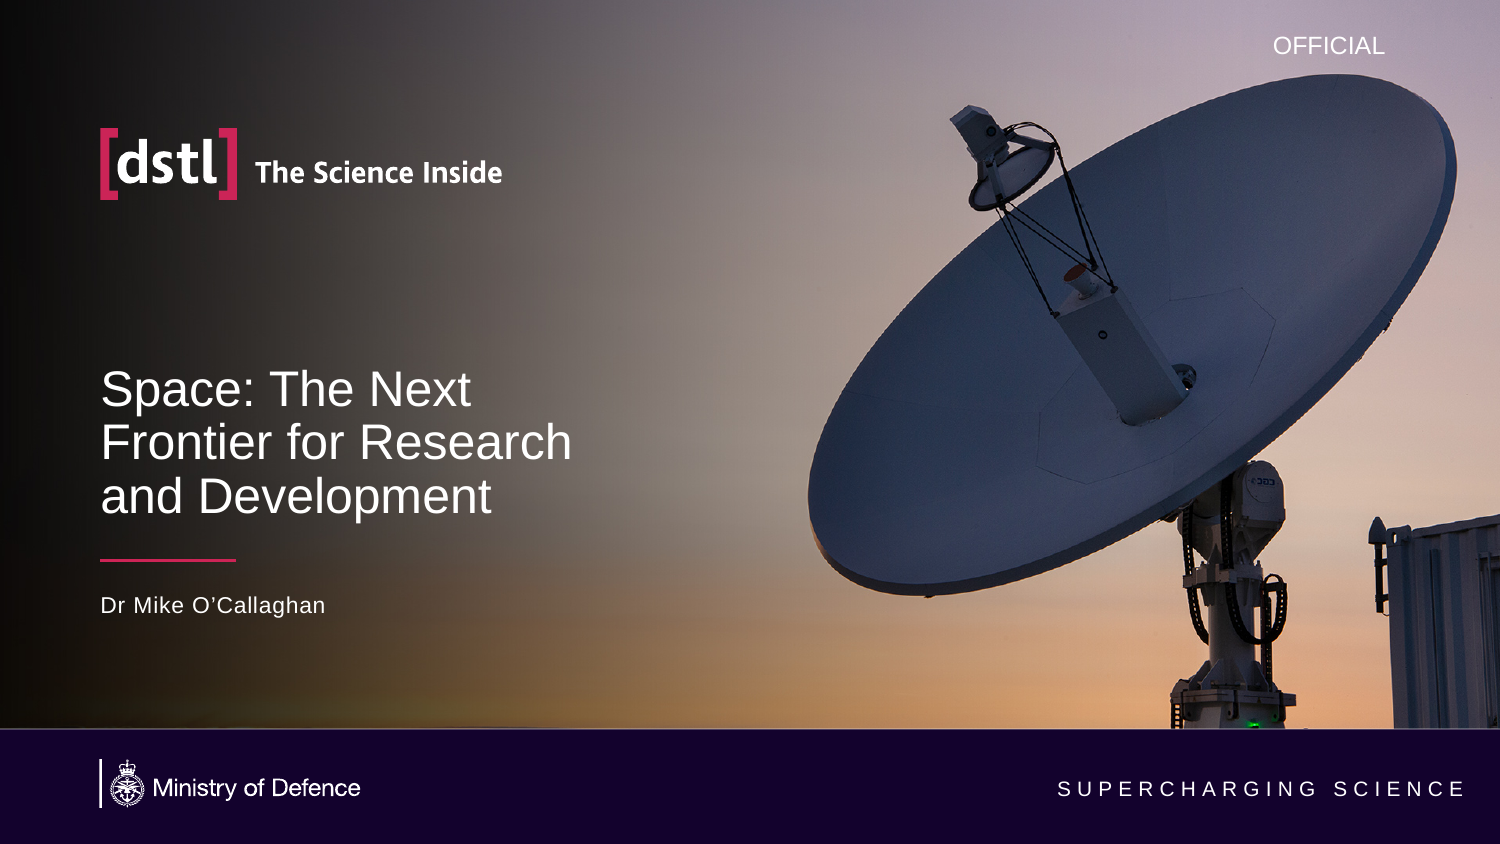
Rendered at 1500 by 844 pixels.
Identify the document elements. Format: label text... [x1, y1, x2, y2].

title Space: The Next Frontier for Research and Development [100, 362, 588, 520]
picture [0, 0, 1500, 728]
text_box Dr Mike O’Callaghan [100, 585, 427, 636]
text_box [0, 730, 1500, 844]
picture [99, 759, 361, 808]
text_box SUPERCHARGING SCIENCE [1057, 775, 1464, 800]
text_box OFFICIAL [1257, 21, 1464, 67]
